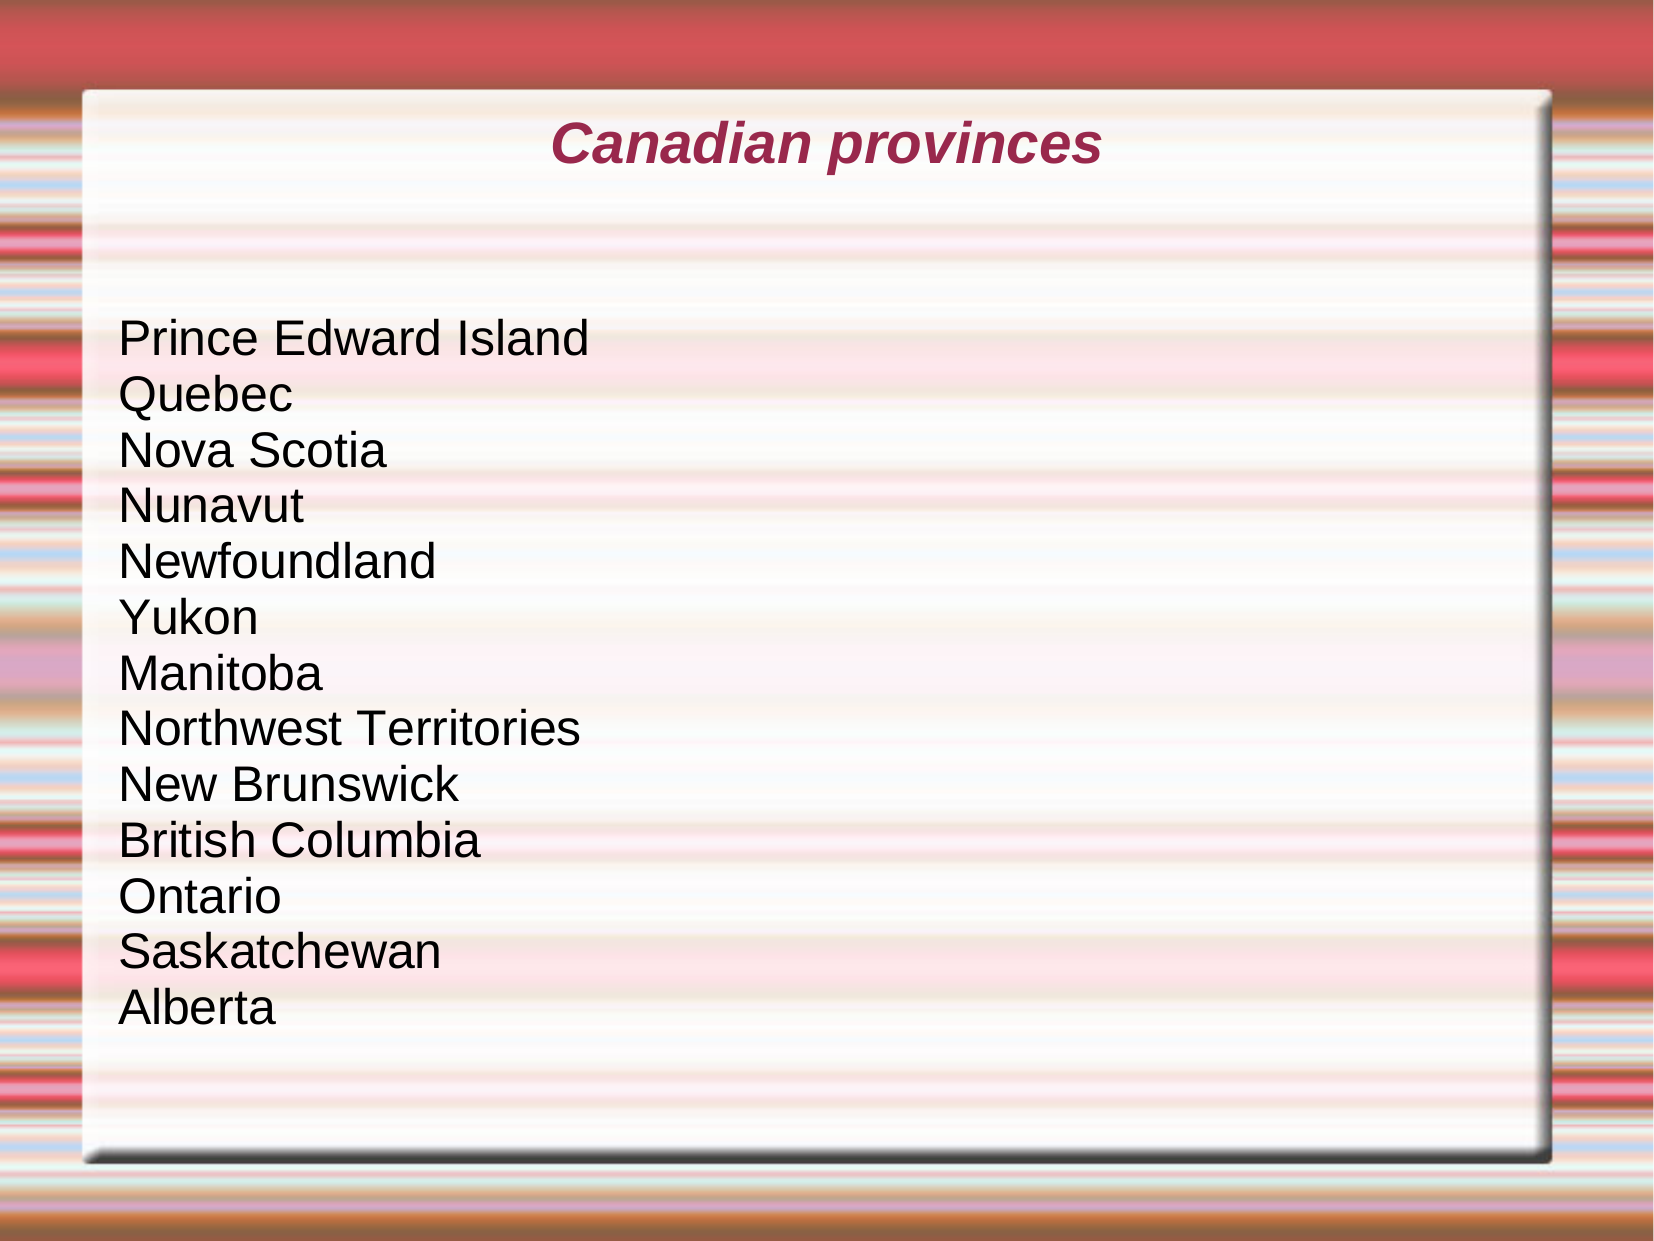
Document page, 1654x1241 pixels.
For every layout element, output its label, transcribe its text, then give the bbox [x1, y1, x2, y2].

title Canadian provinces [121, 50, 1534, 237]
picture [0, 0, 1654, 1241]
subtitle Prince Edward Island Quebec Nova Scotia Nunavut Newfoundland Yukon Manitoba Northwest Territories New Brunswick British Columbia Ontario Saskatchewan Alberta [118, 291, 1518, 1110]
